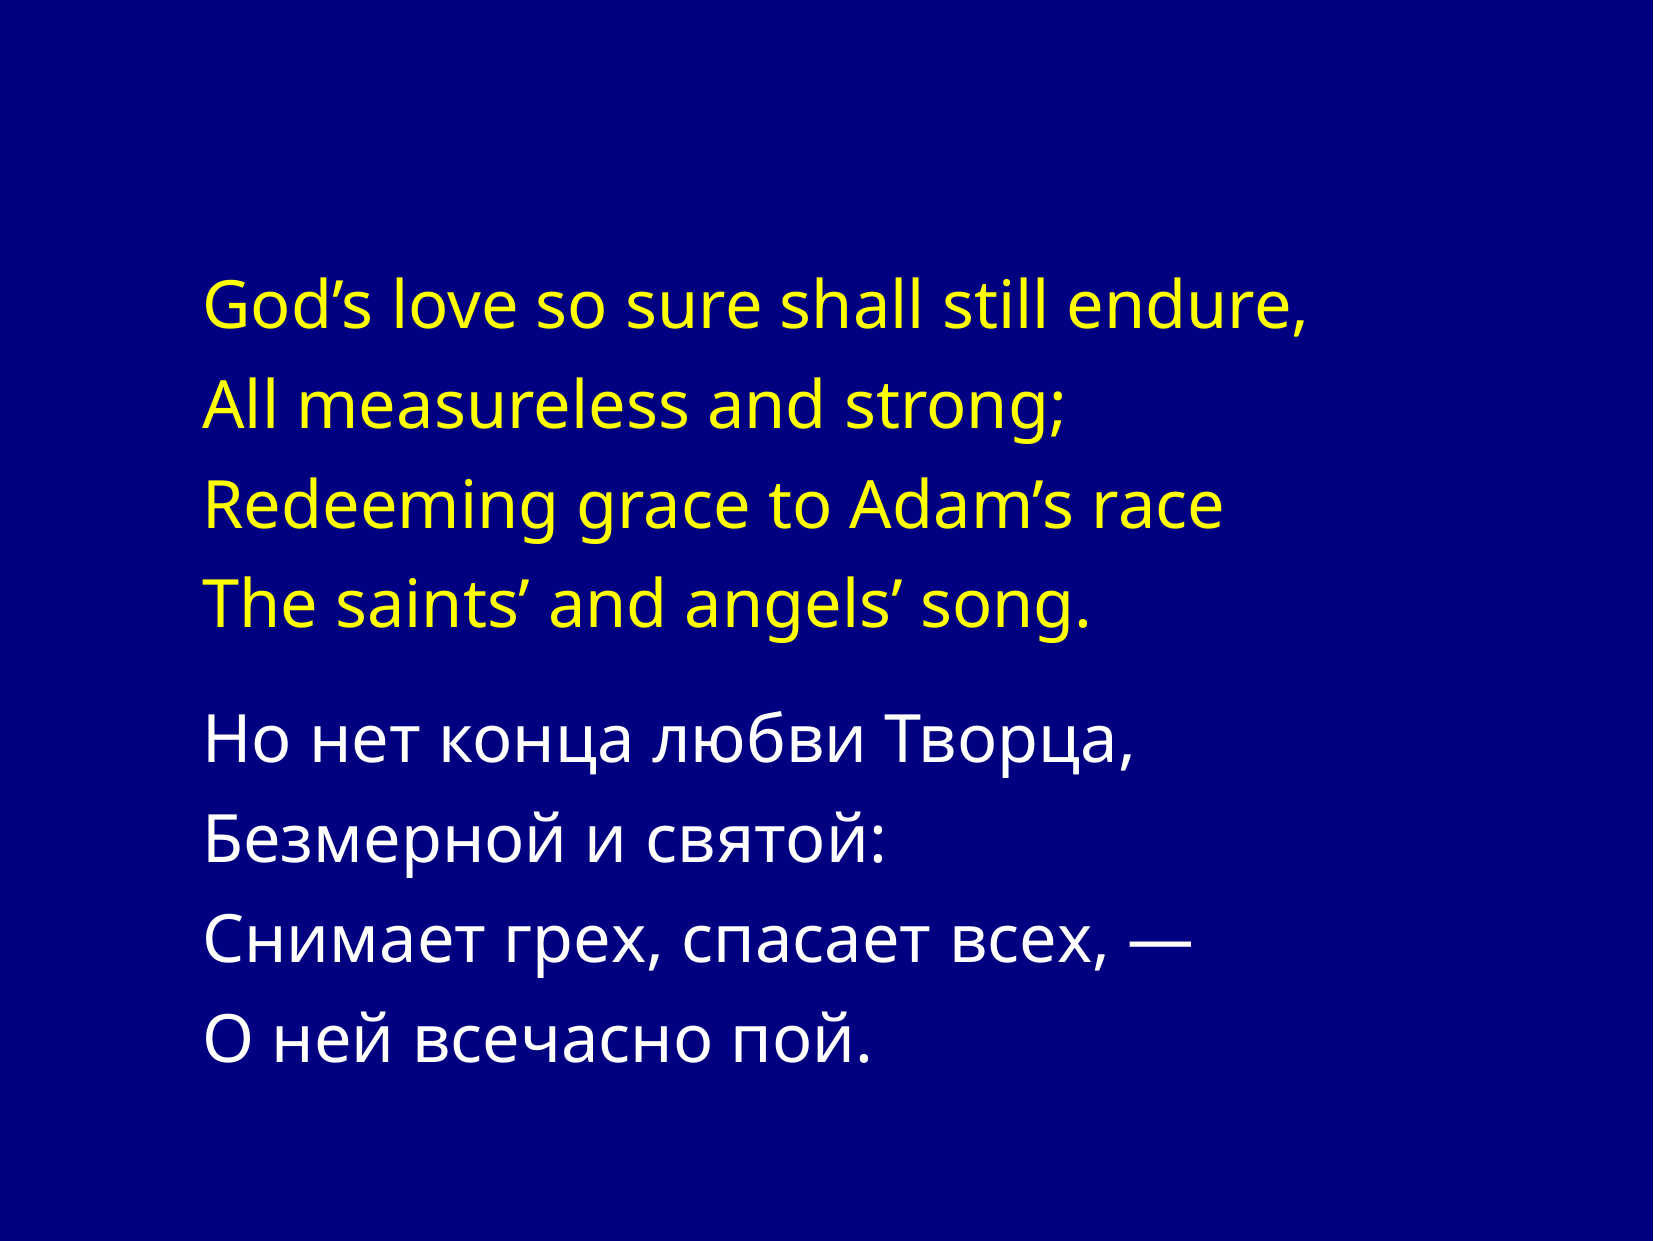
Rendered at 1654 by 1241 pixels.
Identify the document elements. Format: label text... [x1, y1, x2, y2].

text_box God’s love so sure shall still endure, All measureless and strong; Redeeming grace to Adam’s race The saints’ and angels’ song. [75, 150, 1576, 638]
text_box Но нет конца любви Творца, Безмерной и святой: Снимает грех, спасает всех, — О ней всечасно пой. [75, 675, 1576, 1163]
